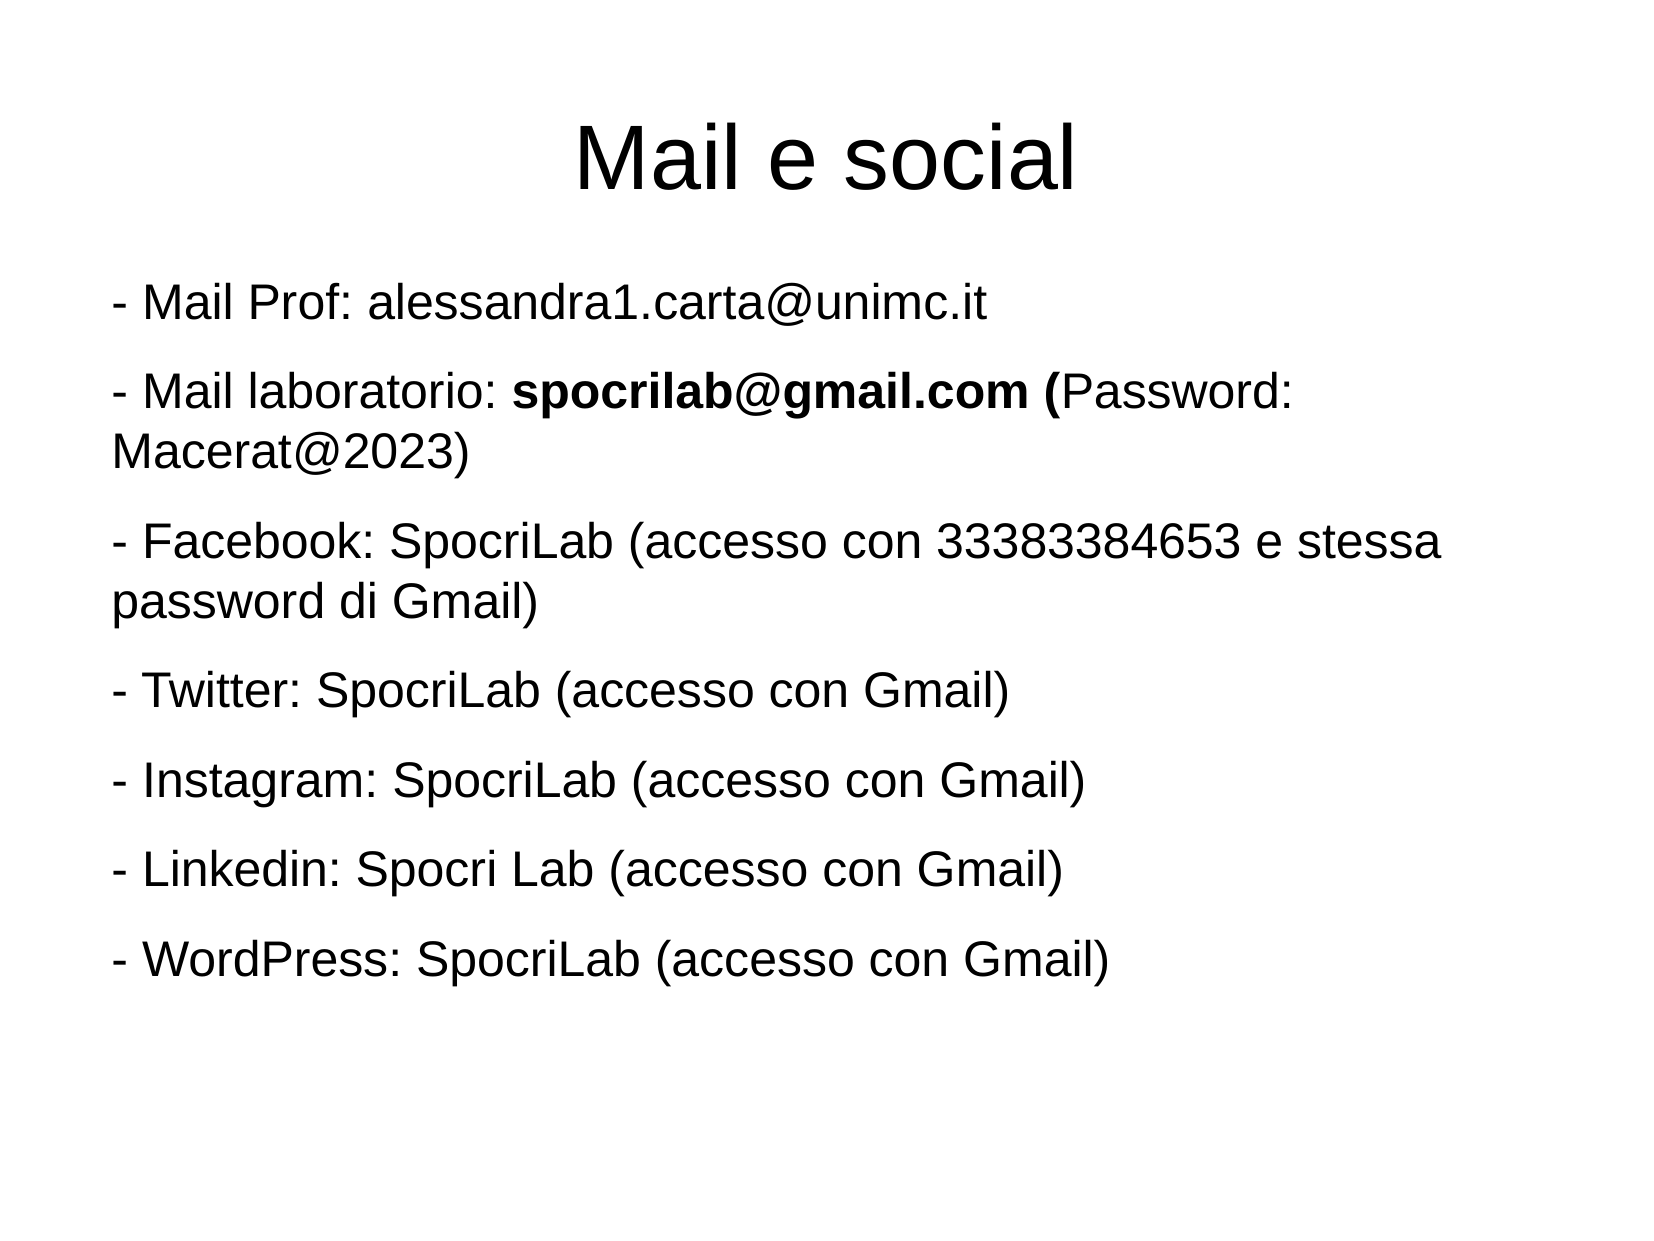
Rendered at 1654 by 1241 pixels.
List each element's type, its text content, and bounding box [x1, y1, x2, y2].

list - Mail Prof: alessandra1.carta@unimc.it - Mail laboratorio: spocrilab@gmail.com (Password: Macerat@2023) - Facebook: SpocriLab (accesso con 33383384653 e stessa password di Gmail) - Twitter: SpocriLab (accesso con Gmail) - Instagram: SpocriLab (accesso con Gmail) - Linkedin: Spocri Lab (accesso con Gmail) - WordPress: SpocriLab (accesso con Gmail) [111, 269, 1600, 1095]
title Mail e social [82, 49, 1571, 257]
